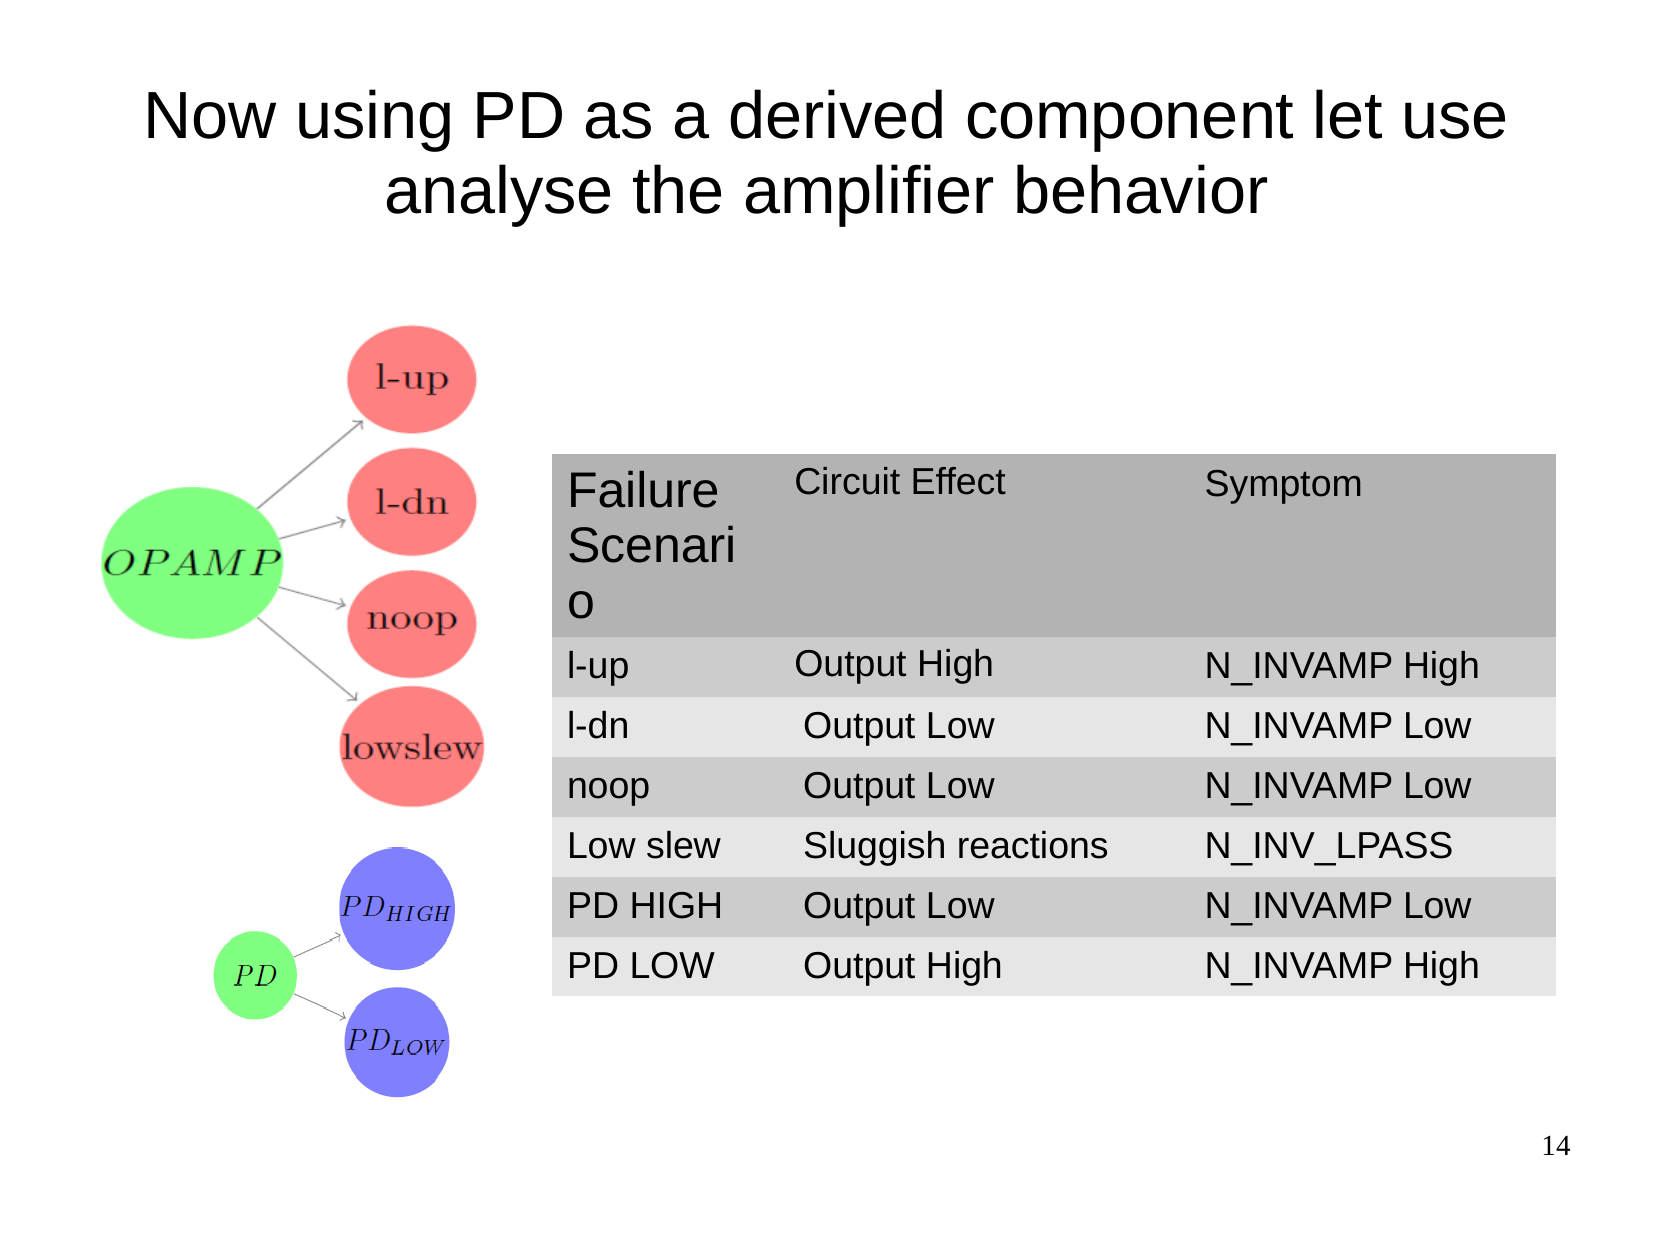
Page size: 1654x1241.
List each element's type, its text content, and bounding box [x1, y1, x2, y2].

table_cell Sluggish reactions [788, 817, 1154, 877]
table_cell [753, 637, 788, 697]
table_cell Output High [788, 937, 1154, 996]
table_cell [1154, 637, 1190, 697]
title Now using PD as a derived component let use analyse the amplifier behavior [82, 49, 1571, 257]
table_cell [1154, 937, 1190, 996]
table_cell Output High [788, 637, 1154, 697]
table_cell N_INV_LPASS [1190, 817, 1556, 877]
table_header Circuit Effect [788, 454, 1154, 637]
table_cell N_INVAMP Low [1190, 877, 1556, 937]
table_header Failure Scenario [552, 454, 753, 637]
table_header [753, 454, 788, 637]
table_cell [753, 937, 788, 996]
table_cell Output Low [788, 757, 1154, 817]
picture [59, 265, 562, 1123]
table_cell Low slew [552, 817, 753, 877]
table_cell [753, 757, 788, 817]
table_cell noop [552, 757, 753, 817]
table_cell [1154, 877, 1190, 937]
table_cell [1154, 817, 1190, 877]
table_cell Output Low [788, 697, 1154, 757]
table_cell [753, 877, 788, 937]
table_cell [1154, 757, 1190, 817]
table_cell Output Low [788, 877, 1154, 937]
table_cell l-dn [552, 697, 753, 757]
table_header Symptom [1190, 454, 1556, 637]
table_cell N_INVAMP Low [1190, 757, 1556, 817]
table_cell N_INVAMP Low [1190, 697, 1556, 757]
table_cell [753, 817, 788, 877]
table_cell N_INVAMP High [1190, 937, 1556, 996]
table_cell [753, 697, 788, 757]
table_cell N_INVAMP High [1190, 637, 1556, 697]
table_header [1154, 454, 1190, 637]
table_cell l-up [552, 637, 753, 697]
table_cell PD HIGH [552, 877, 753, 937]
table_cell PD LOW [552, 937, 753, 996]
table_cell [1154, 697, 1190, 757]
